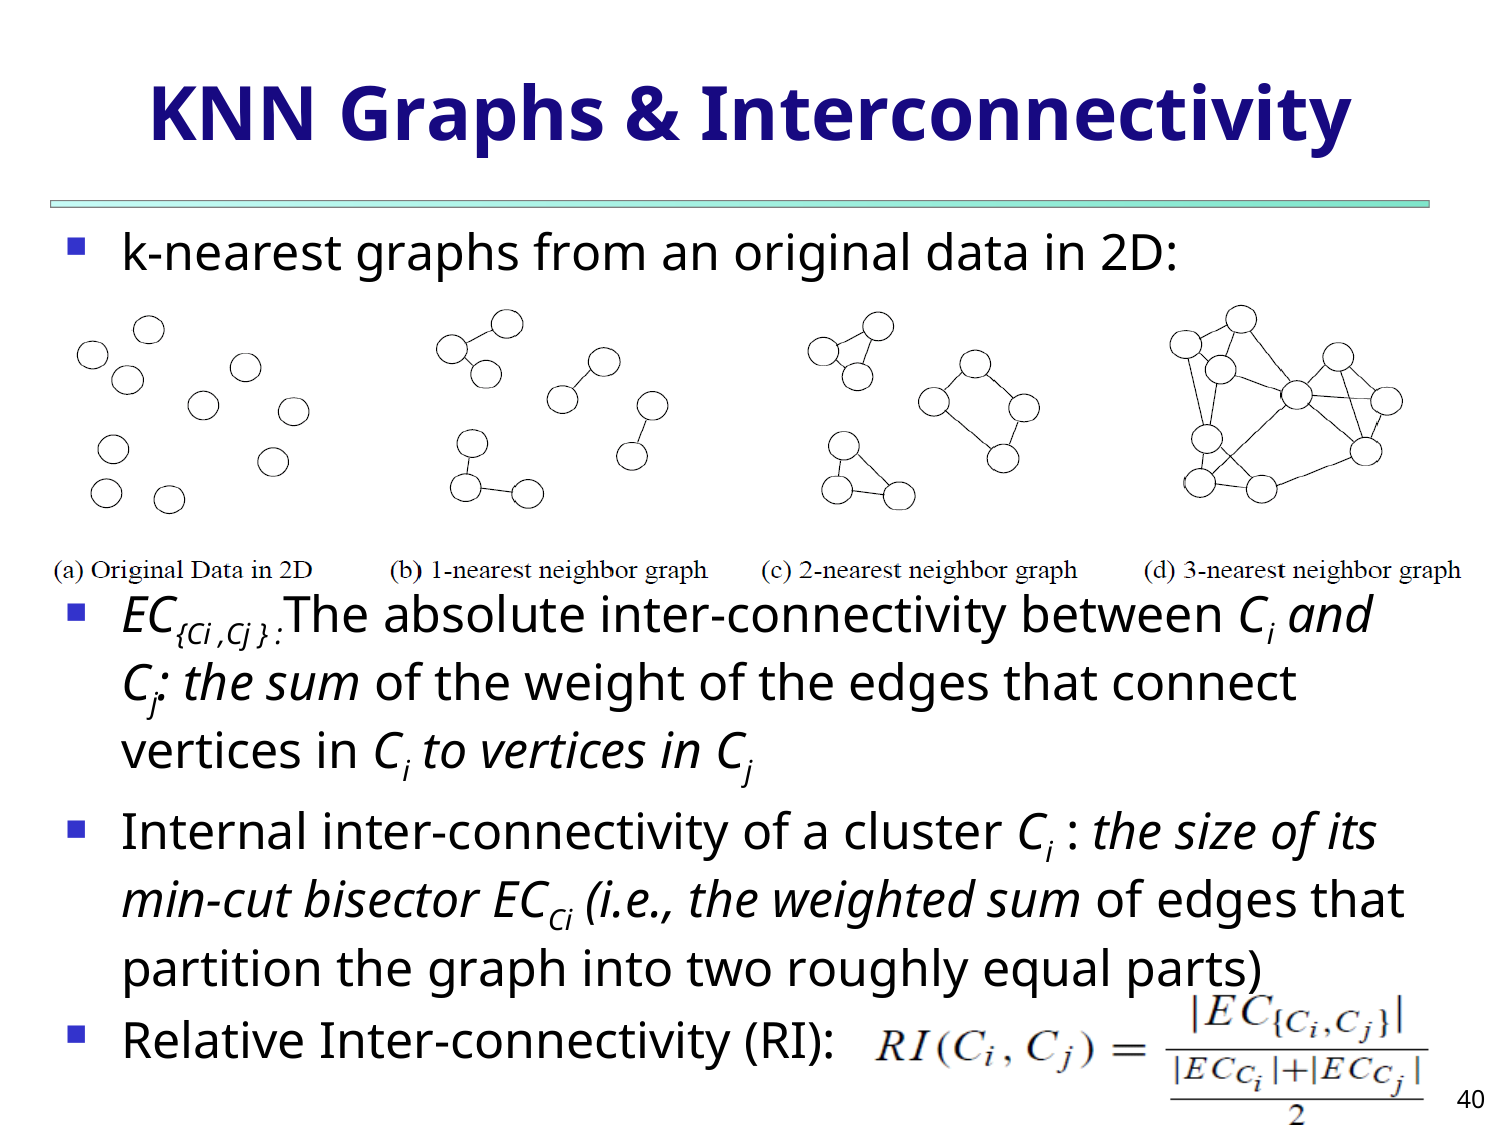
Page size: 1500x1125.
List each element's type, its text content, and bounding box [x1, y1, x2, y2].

picture [37, 287, 1473, 588]
list k-nearest graphs from an original data in 2D: EC{Ci ,Cj } :The absolute inter-connectivity between Ci and Cj: the sum of the weight of the edges that connect vertices in Ci to vertices in Cj Internal inter-connectivity of a cluster Ci : the size of its min-cut bisector ECCi (i.e., the weighted sum of edges that partition the graph into two roughly equal parts) Relative Inter-connectivity (RI): [50, 588, 1450, 1125]
text_box <number> [1187, 1062, 1500, 1125]
list k-nearest graphs from an original data in 2D: EC{Ci ,Cj } :The absolute inter-connectivity between Ci and Cj: the sum of the weight of the edges that connect vertices in Ci to vertices in Cj Internal inter-connectivity of a cluster Ci : the size of its min-cut bisector ECCi (i.e., the weighted sum of edges that partition the graph into two roughly equal parts) Relative Inter-connectivity (RI): [50, 212, 1450, 287]
title KNN Graphs & Interconnectivity [0, 57, 1500, 163]
